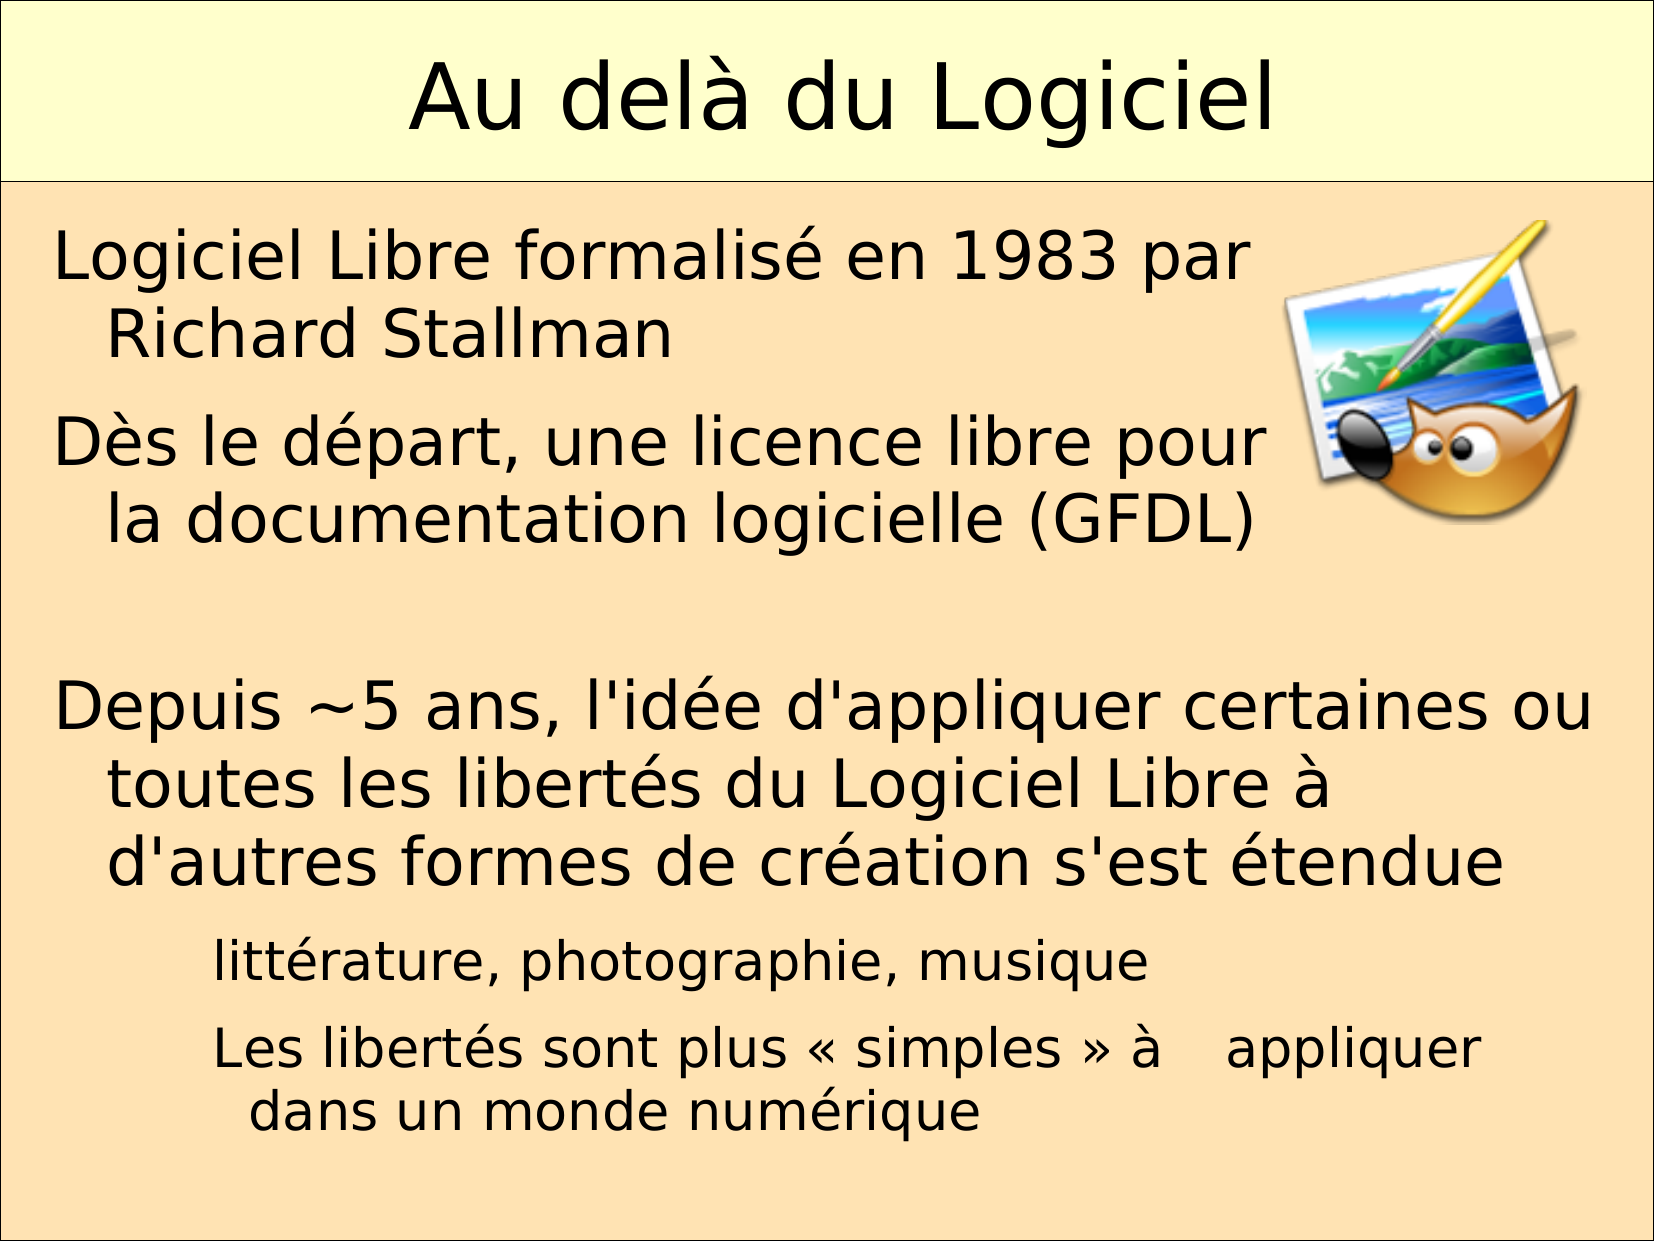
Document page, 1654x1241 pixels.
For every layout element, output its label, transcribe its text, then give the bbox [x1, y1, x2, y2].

list Logiciel Libre formalisé en 1983 par Richard Stallman Dès le départ, une licence libre pour la documentation logicielle (GFDL) [34, 218, 1275, 662]
picture [1281, 220, 1587, 525]
title Au delà du Logiciel [135, 37, 1552, 158]
list Depuis ~5 ans, l'idée d'appliquer certaines ou toutes les libertés du Logiciel Libre à d'autres formes de création s'est étendue littérature, photographie, musique Les libertés sont plus « simples » à appliquer dans un monde numérique [35, 667, 1599, 1178]
